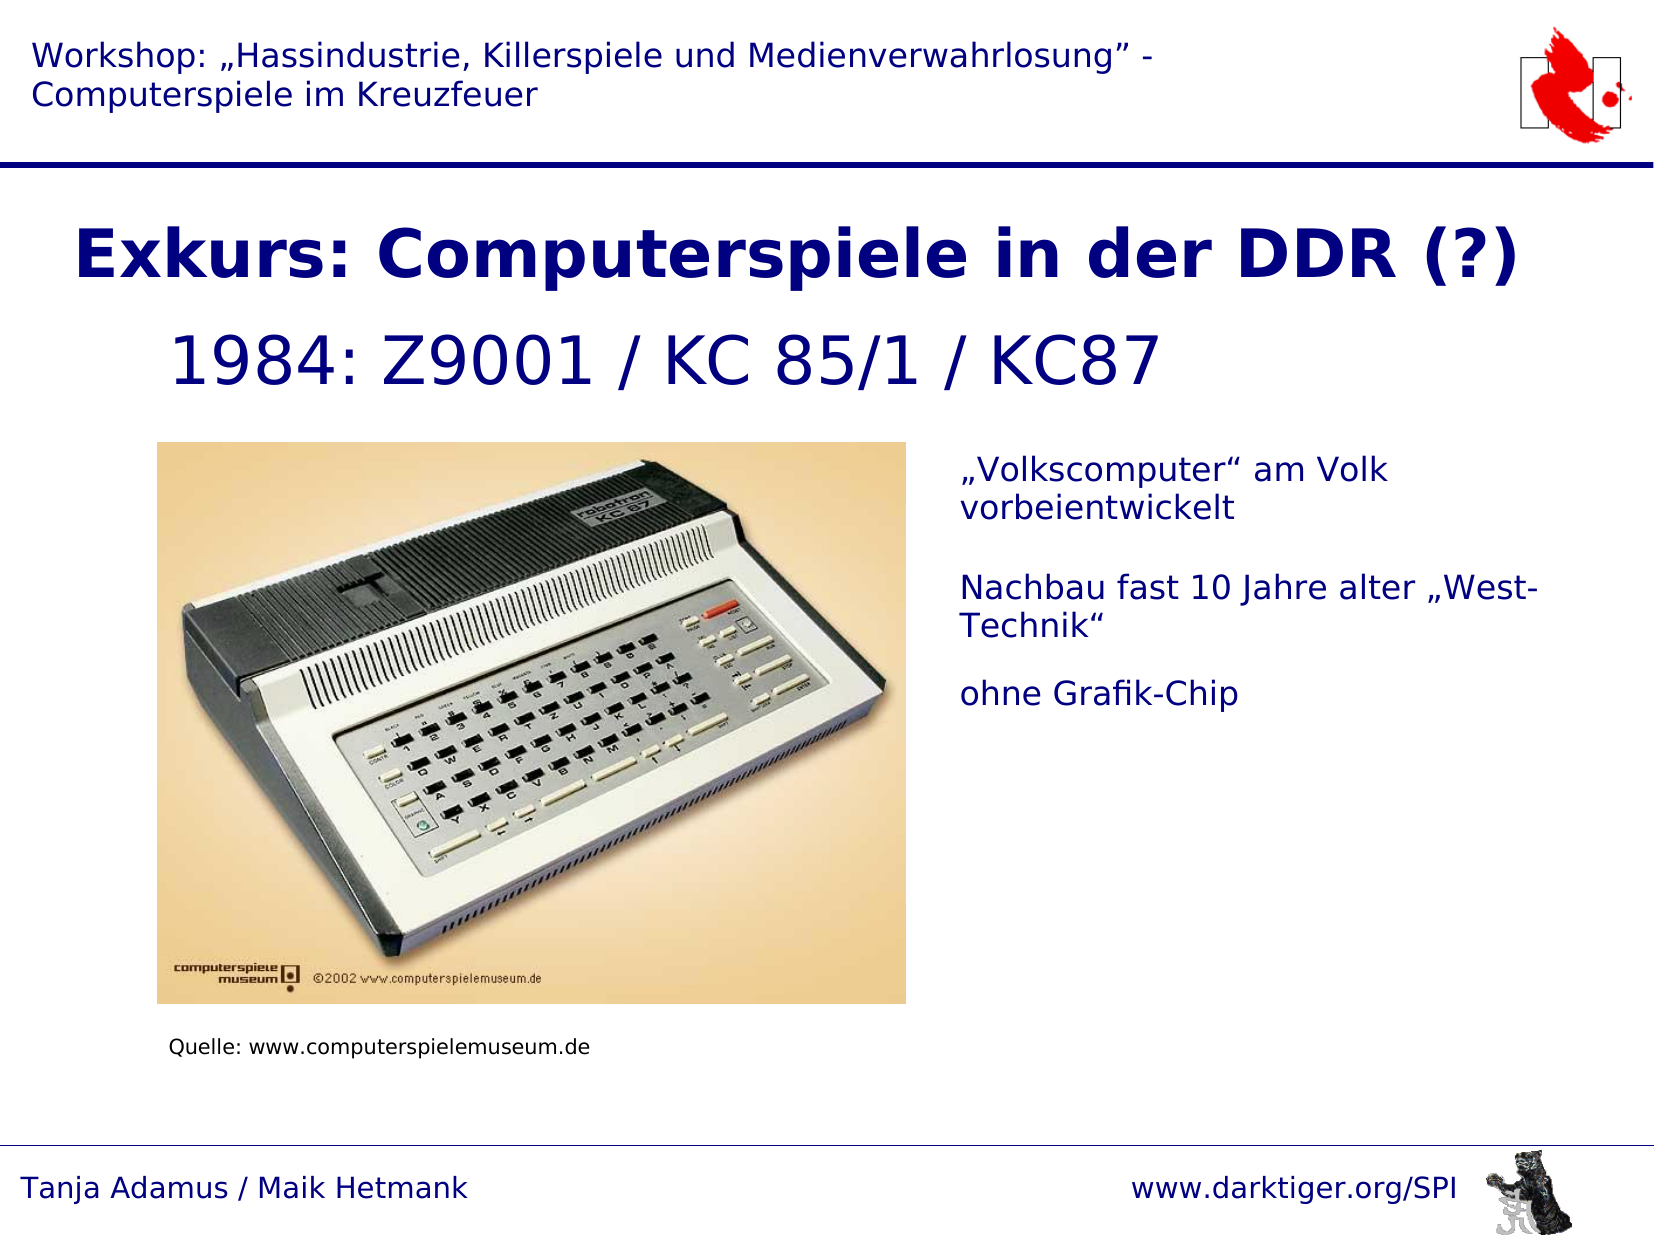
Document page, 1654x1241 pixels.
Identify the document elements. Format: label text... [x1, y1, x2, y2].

text_box Workshop: „Hassindustrie, Killerspiele und Medienverwahrlosung” - Computerspiele im Kreuzfeuer [16, 29, 1418, 178]
picture [1503, 16, 1632, 148]
text_box Nachbau fast 10 Jahre alter „West-Technik“ [944, 561, 1595, 653]
text_box Quelle: www.computerspielemuseum.de [153, 1027, 606, 1067]
text_box 1984: Z9001 / KC 85/1 / KC87 [153, 314, 1483, 408]
text_box ohne Grafik-Chip [944, 667, 1595, 721]
picture [157, 442, 906, 1004]
text_box „Volkscomputer“ am Volk vorbeientwickelt [944, 442, 1595, 535]
picture [1486, 1150, 1572, 1235]
text_box Exkurs: Computerspiele in der DDR (?) [59, 208, 1565, 302]
